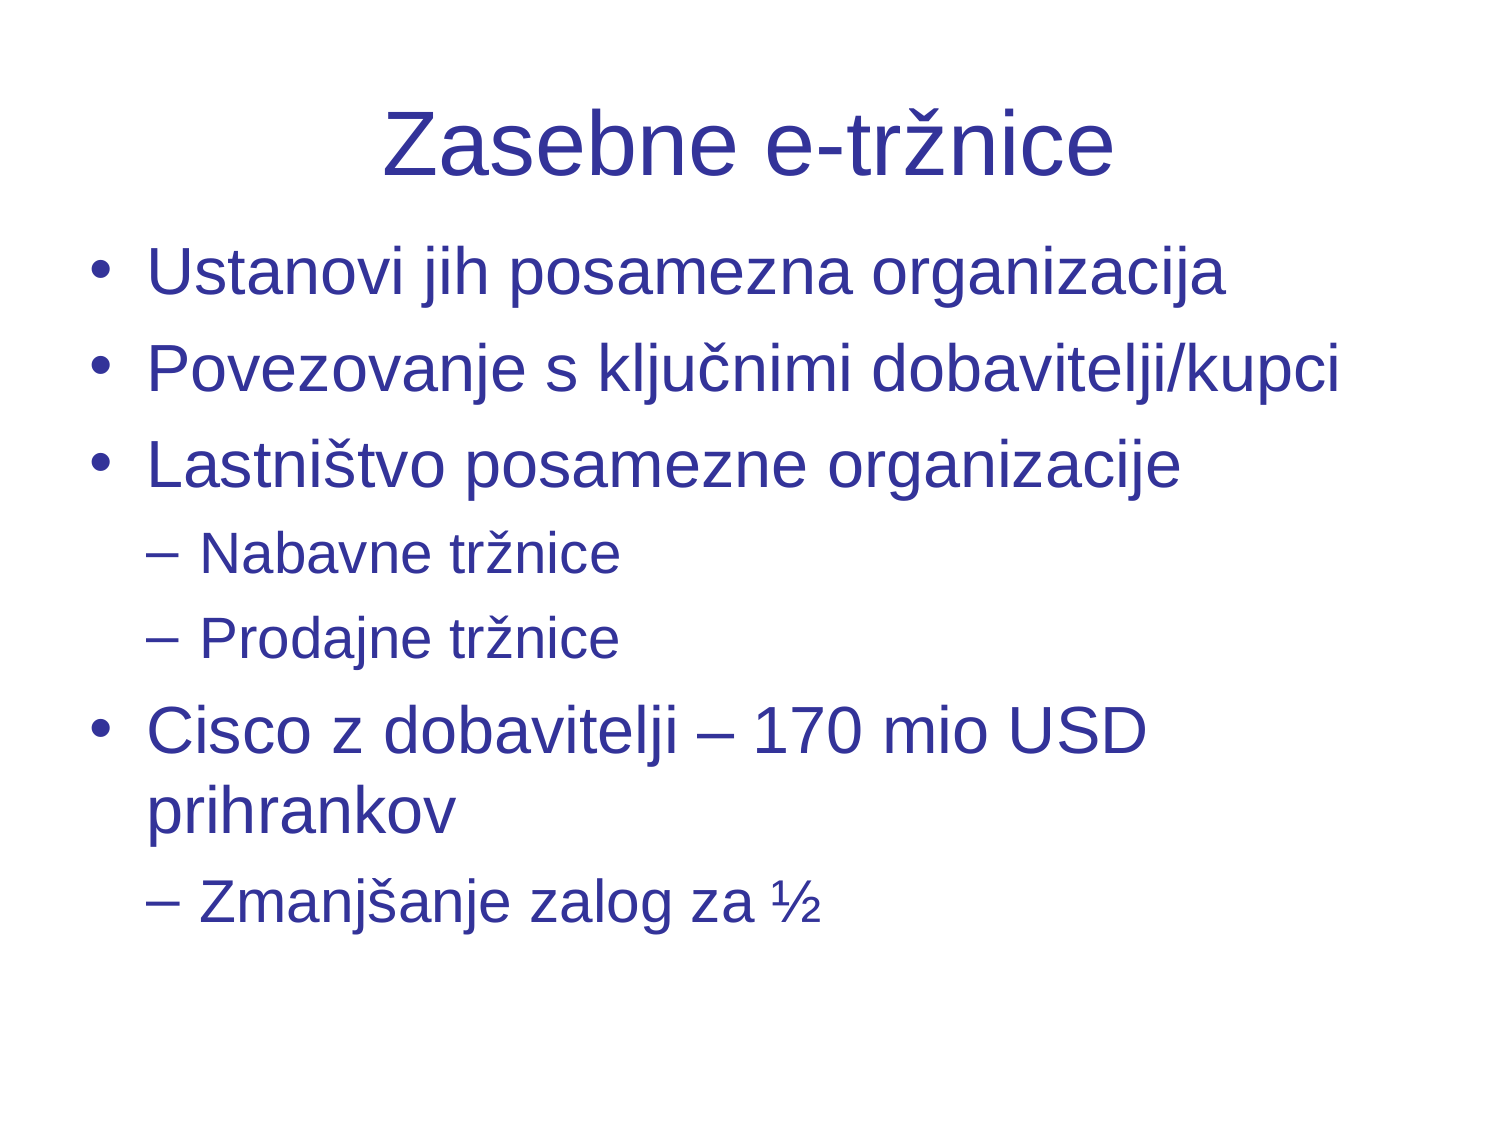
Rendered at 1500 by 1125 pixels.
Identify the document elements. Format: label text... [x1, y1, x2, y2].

list Ustanovi jih posamezna organizacija Povezovanje s ključnimi dobavitelji/kupci Lastništvo posamezne organizacije Nabavne tržnice Prodajne tržnice Cisco z dobavitelji – 170 mio USD prihrankov Zmanjšanje zalog za ½ [75, 220, 1426, 1071]
title Zasebne e-tržnice [75, 45, 1426, 220]
